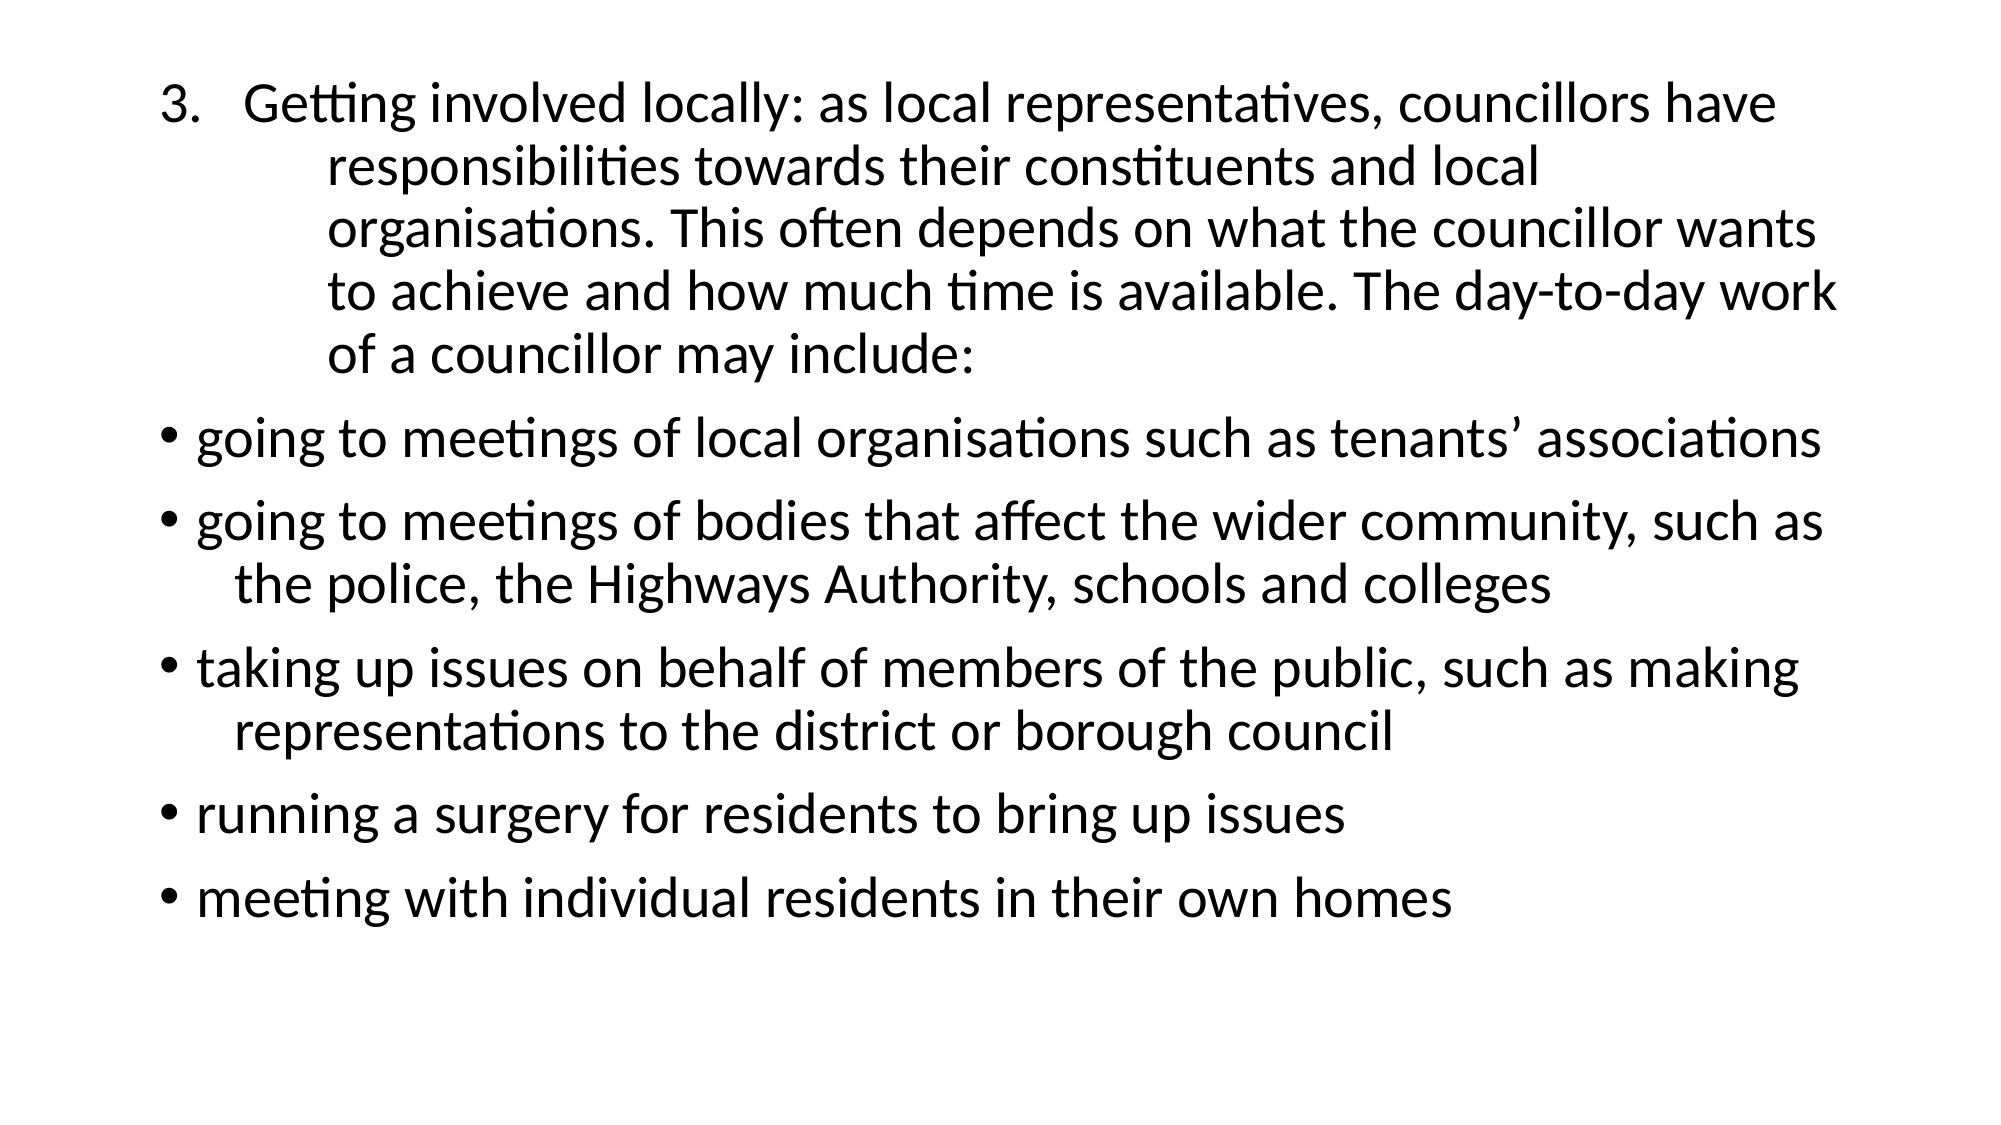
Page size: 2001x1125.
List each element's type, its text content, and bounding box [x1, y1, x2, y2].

list Getting involved locally: as local representatives, councillors have responsibilities towards their constituents and local organisations. This often depends on what the councillor wants to achieve and how much time is available. The day-to-day work of a councillor may include: going to meetings of local organisations such as tenants’ associations going to meetings of bodies that affect the wider community, such as the police, the Highways Authority, schools and colleges taking up issues on behalf of members of the public, such as making representations to the district or borough council running a surgery for residents to bring up issues meeting with individual residents in their own homes [144, 64, 1861, 1054]
